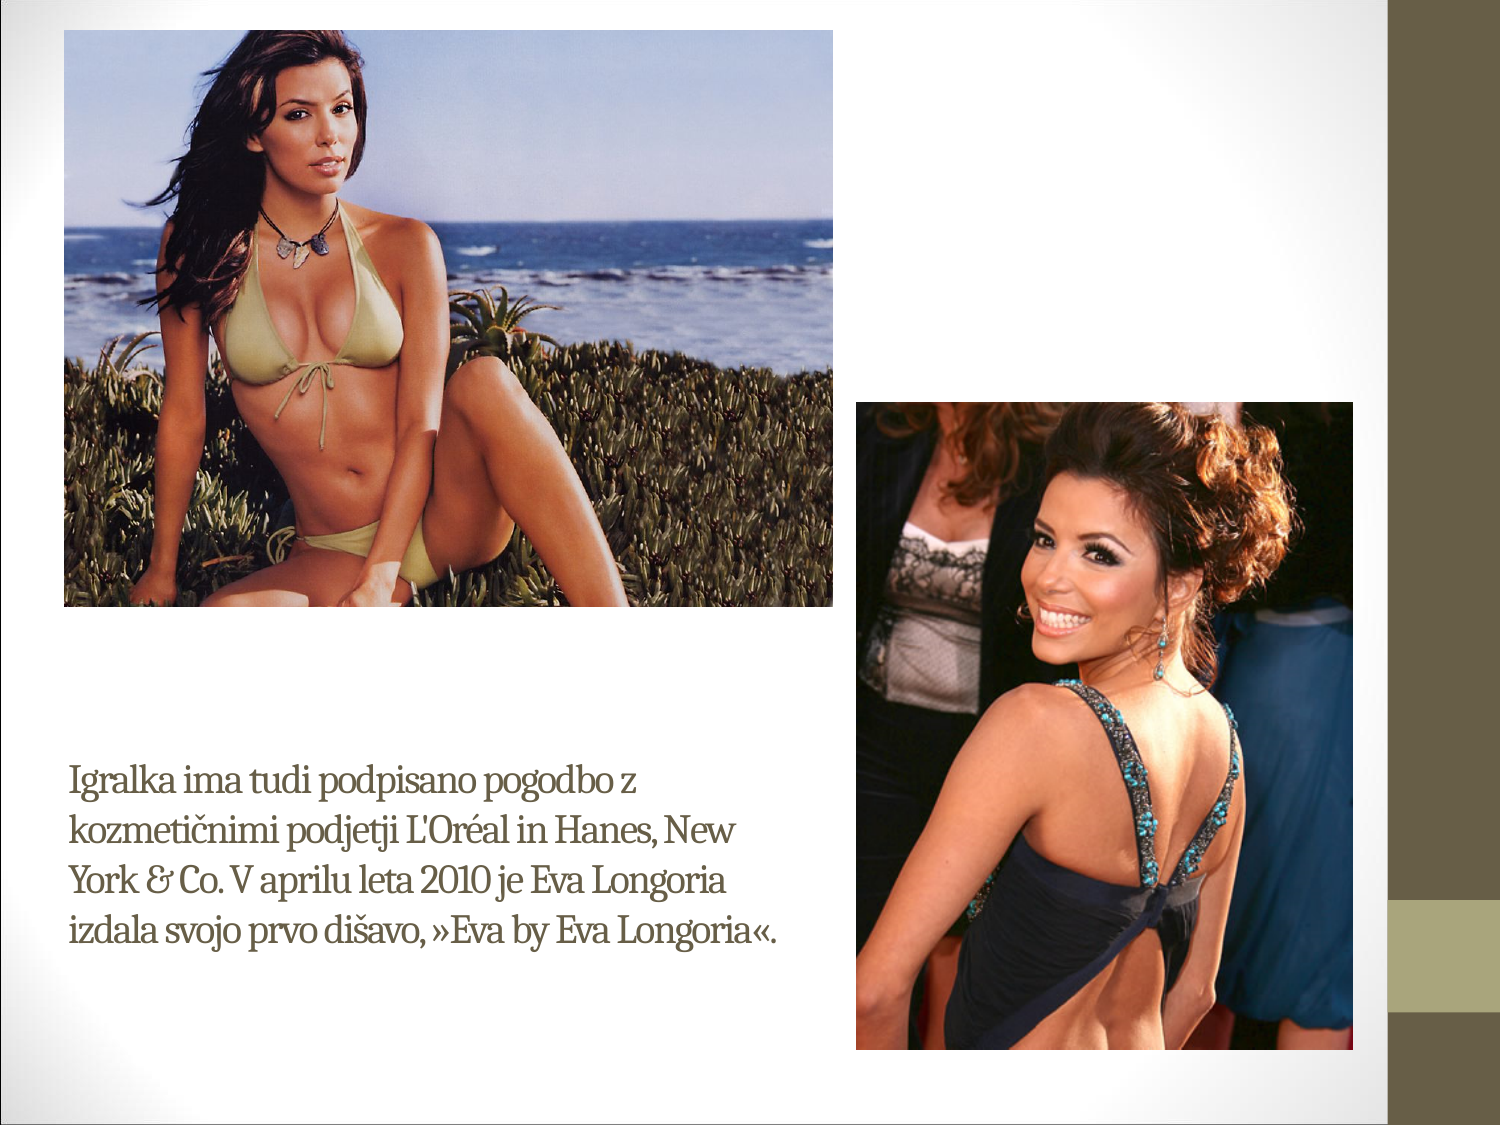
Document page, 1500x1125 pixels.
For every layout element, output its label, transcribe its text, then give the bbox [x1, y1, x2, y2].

picture [0, 0, 1387, 1125]
title Igralka ima tudi podpisano pogodbo z kozmetičnimi podjetji L'Oréal in Hanes, New York & Co. V aprilu leta 2010 je Eva Longoria izdala svojo prvo dišavo, »Eva by Eva Longoria«. [53, 739, 810, 965]
